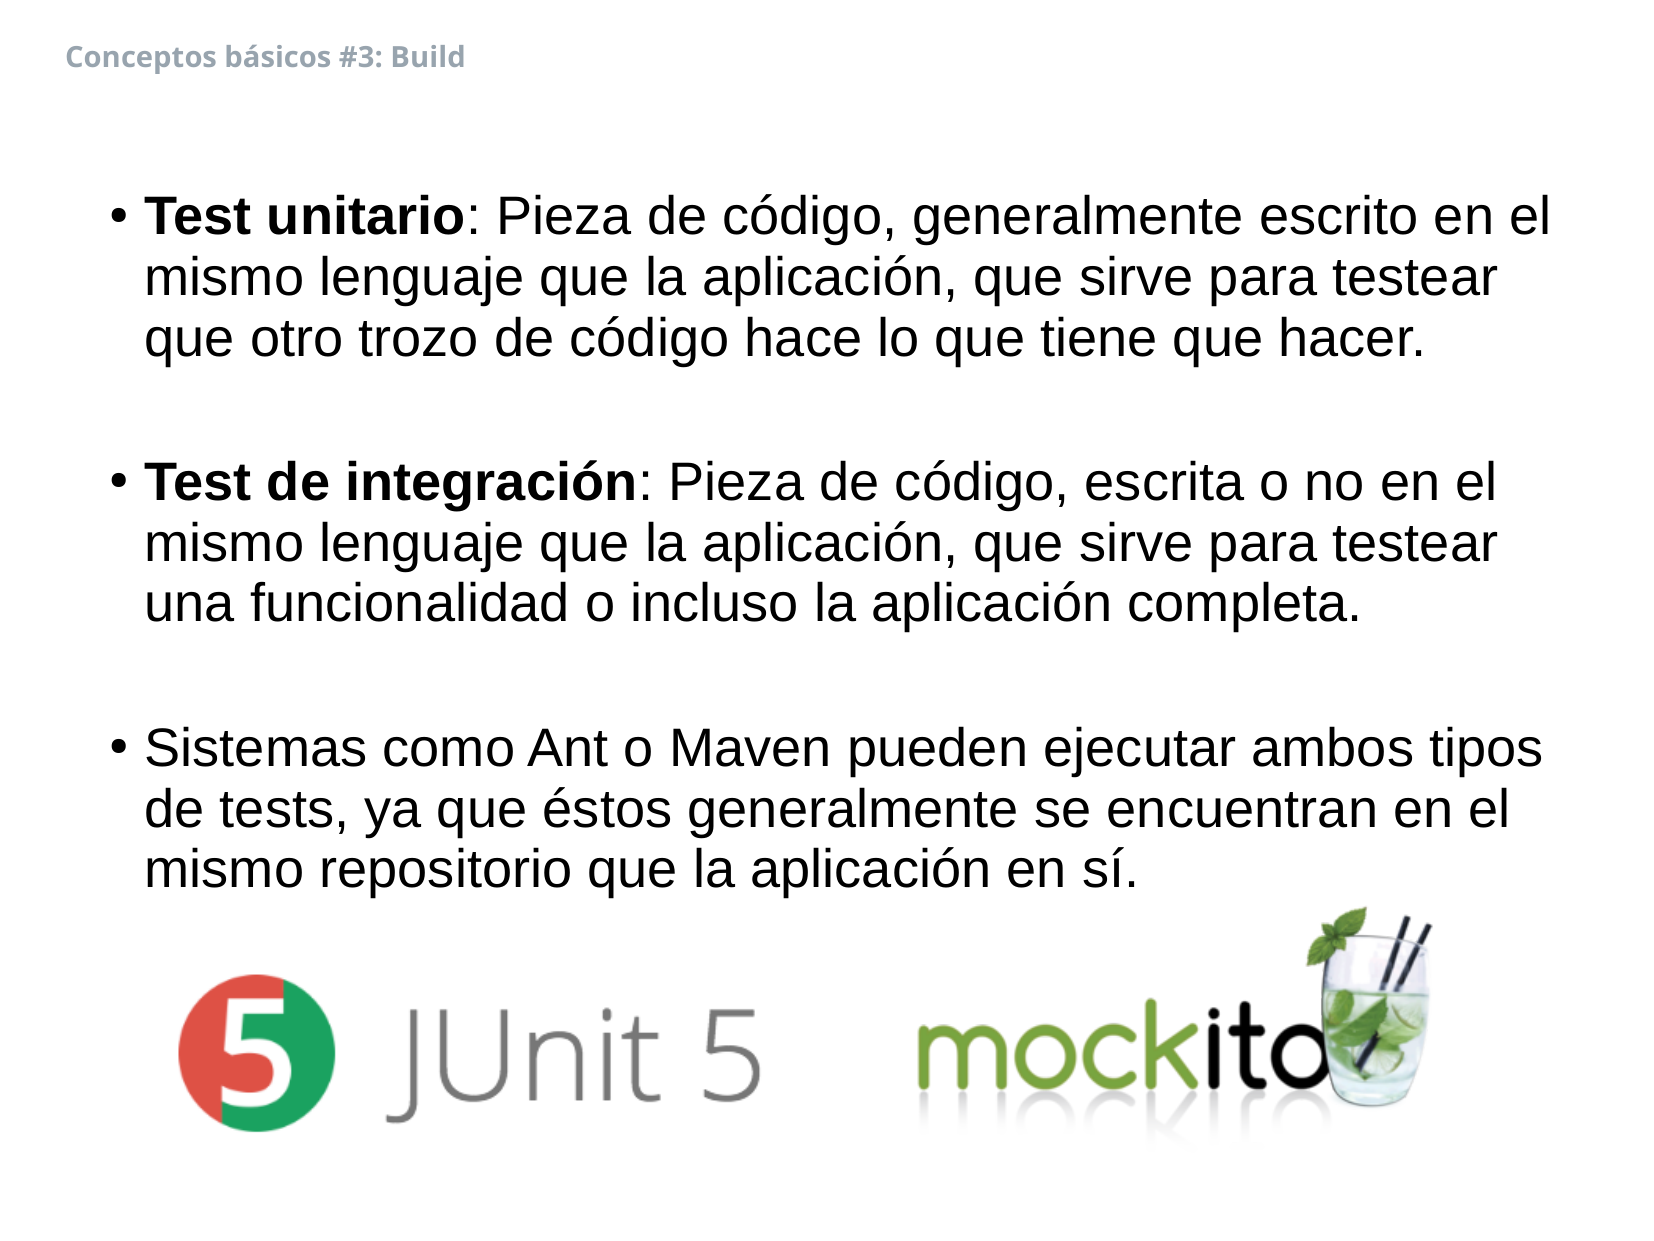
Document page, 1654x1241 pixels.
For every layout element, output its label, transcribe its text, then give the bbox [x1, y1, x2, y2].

text_box Test unitario: Pieza de código, generalmente escrito en el mismo lenguaje que la aplicación, que sirve para testear que otro trozo de código hace lo que tiene que hacer. Test de integración: Pieza de código, escrita o no en el mismo lenguaje que la aplicación, que sirve para testear una funcionalidad o incluso la aplicación completa. Sistemas como Ant o Maven pueden ejecutar ambos tipos de tests, ya que éstos generalmente se encuentran en el mismo repositorio que la aplicación en sí. [94, 106, 1571, 1241]
picture [863, 868, 1489, 1182]
text_box Conceptos básicos #3: Build [64, 38, 733, 74]
picture [160, 956, 780, 1151]
